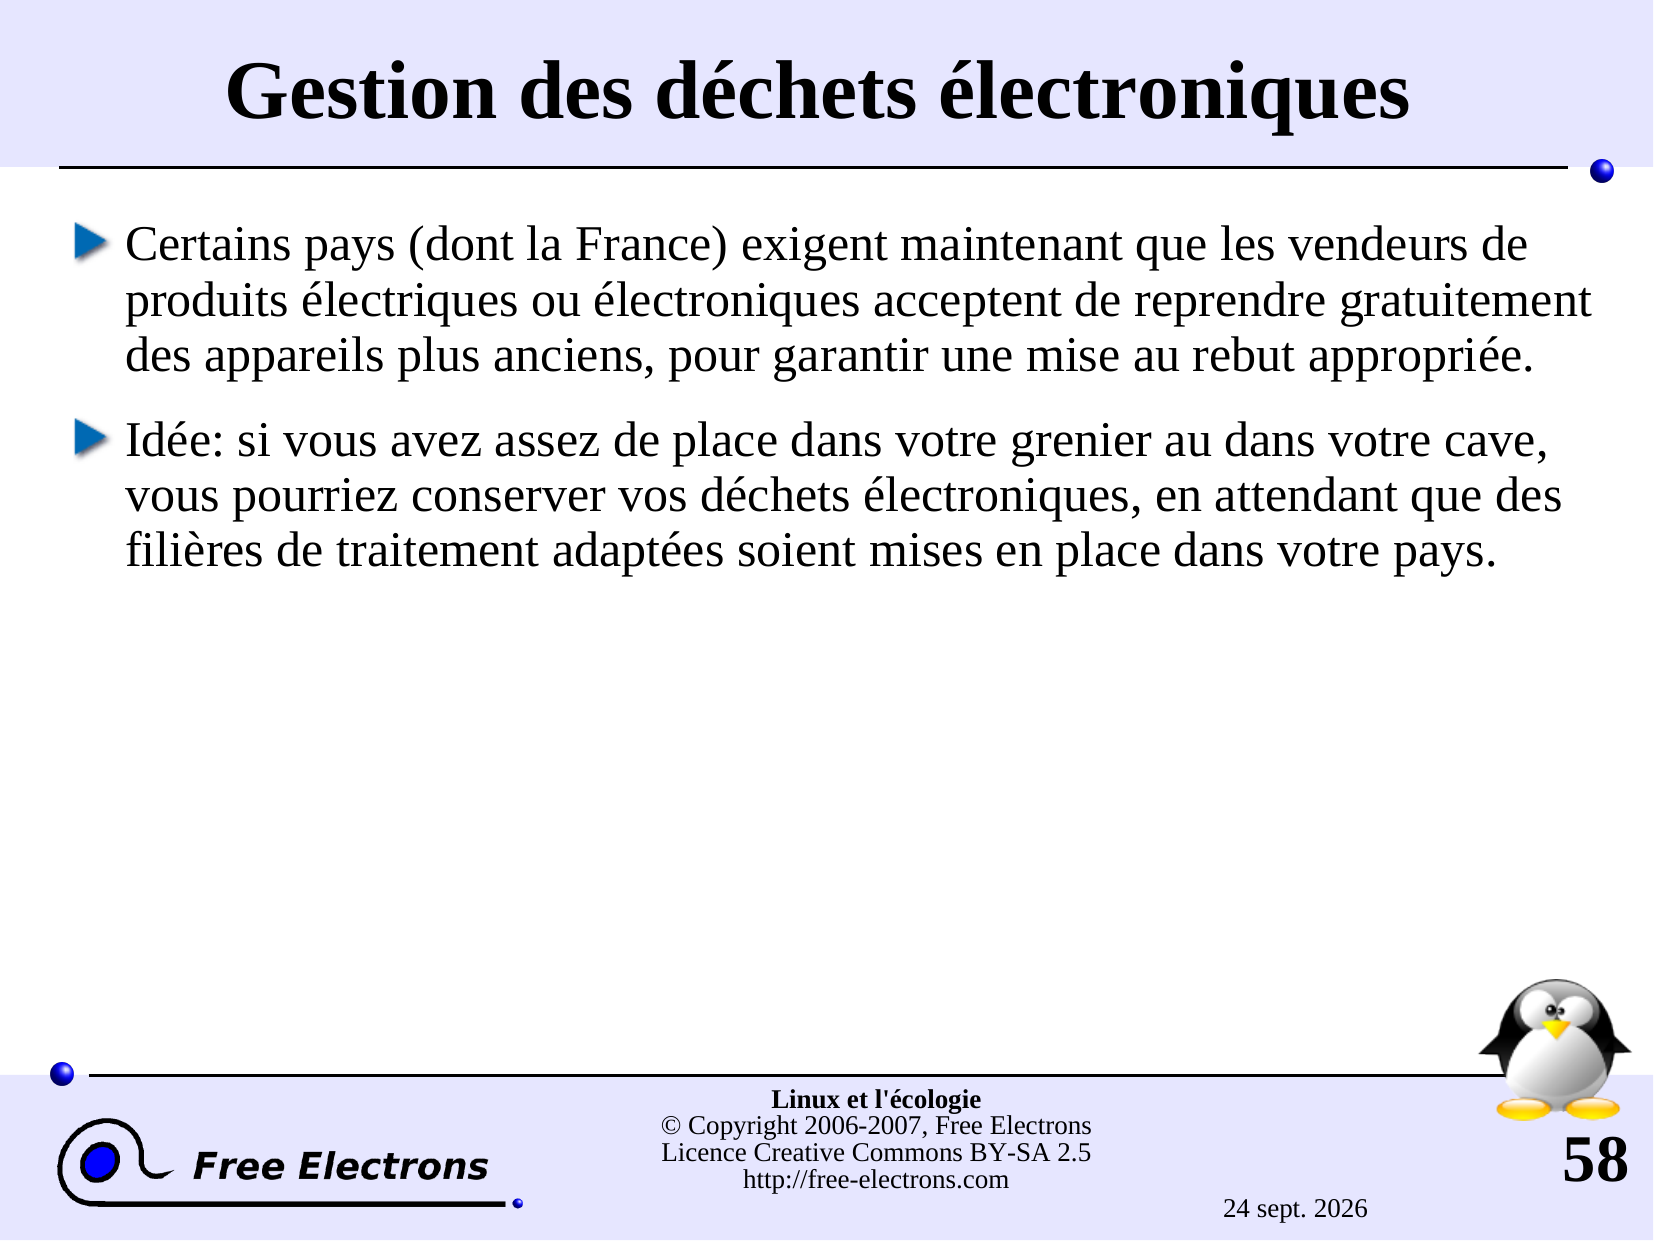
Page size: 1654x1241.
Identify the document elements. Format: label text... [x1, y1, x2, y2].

picture [1476, 979, 1634, 1121]
list Certains pays (dont la France) exigent maintenant que les vendeurs de produits électriques ou électroniques acceptent de reprendre gratuitement des appareils plus anciens, pour garantir une mise au rebut appropriée. Idée: si vous avez assez de place dans votre grenier au dans votre cave, vous pourriez conserver vos déchets électroniques, en attendant que des filières de traitement adaptées soient mises en place dans votre pays. [54, 216, 1597, 1066]
picture [50, 1107, 527, 1216]
title Gestion des déchets électroniques [33, 29, 1604, 153]
